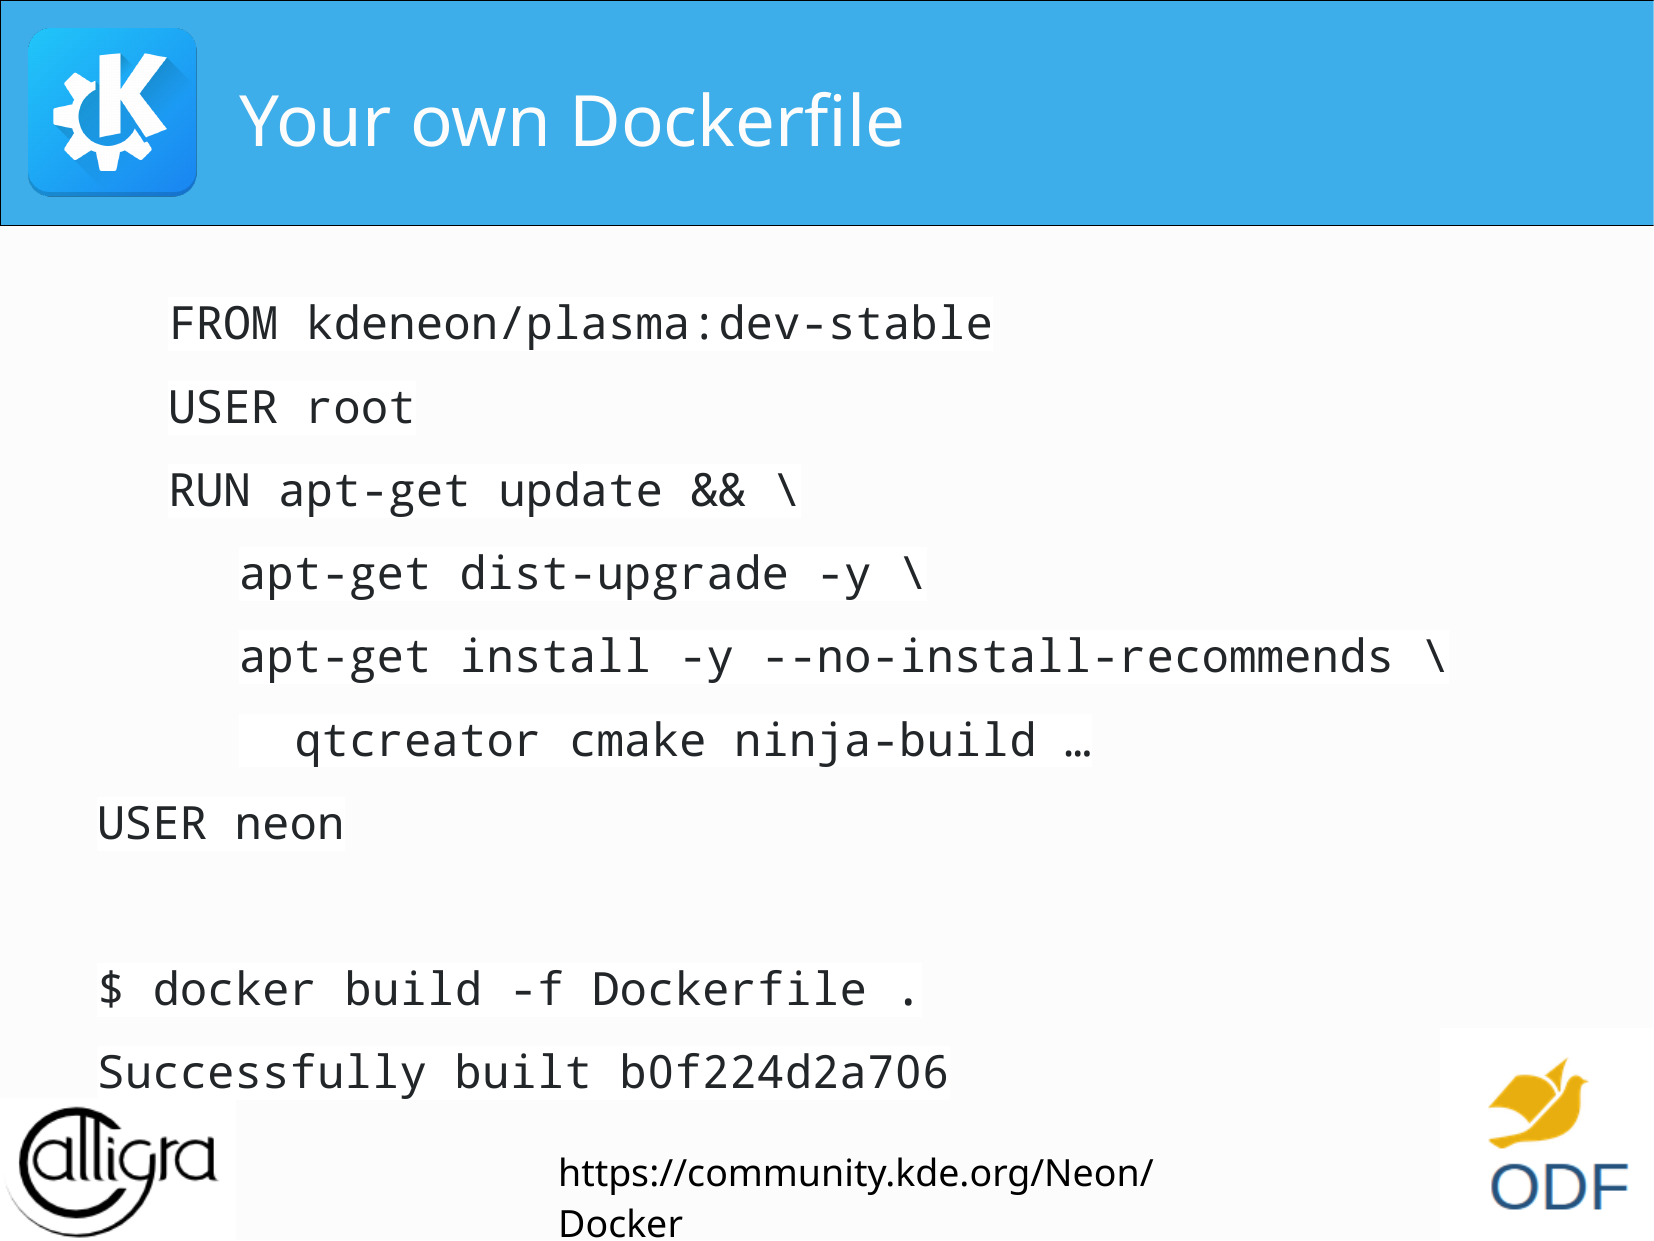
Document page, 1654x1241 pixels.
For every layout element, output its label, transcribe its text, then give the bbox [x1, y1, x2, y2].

picture [1440, 1028, 1654, 1241]
list FROM kdeneon/plasma:dev-stable USER root RUN apt-get update && \ apt-get dist-upgrade -y \ apt-get install -y --no-install-recommends \ qtcreator cmake ninja-build … USER neon $ docker build -f Dockerfile . Successfully built b0f224d2a706 [82, 290, 1571, 1063]
title Your own Dockerfile [225, 14, 1575, 222]
picture [11, 11, 213, 213]
text_box https://community.kde.org/Neon/Docker [543, 1138, 1294, 1205]
picture [0, 1098, 237, 1241]
